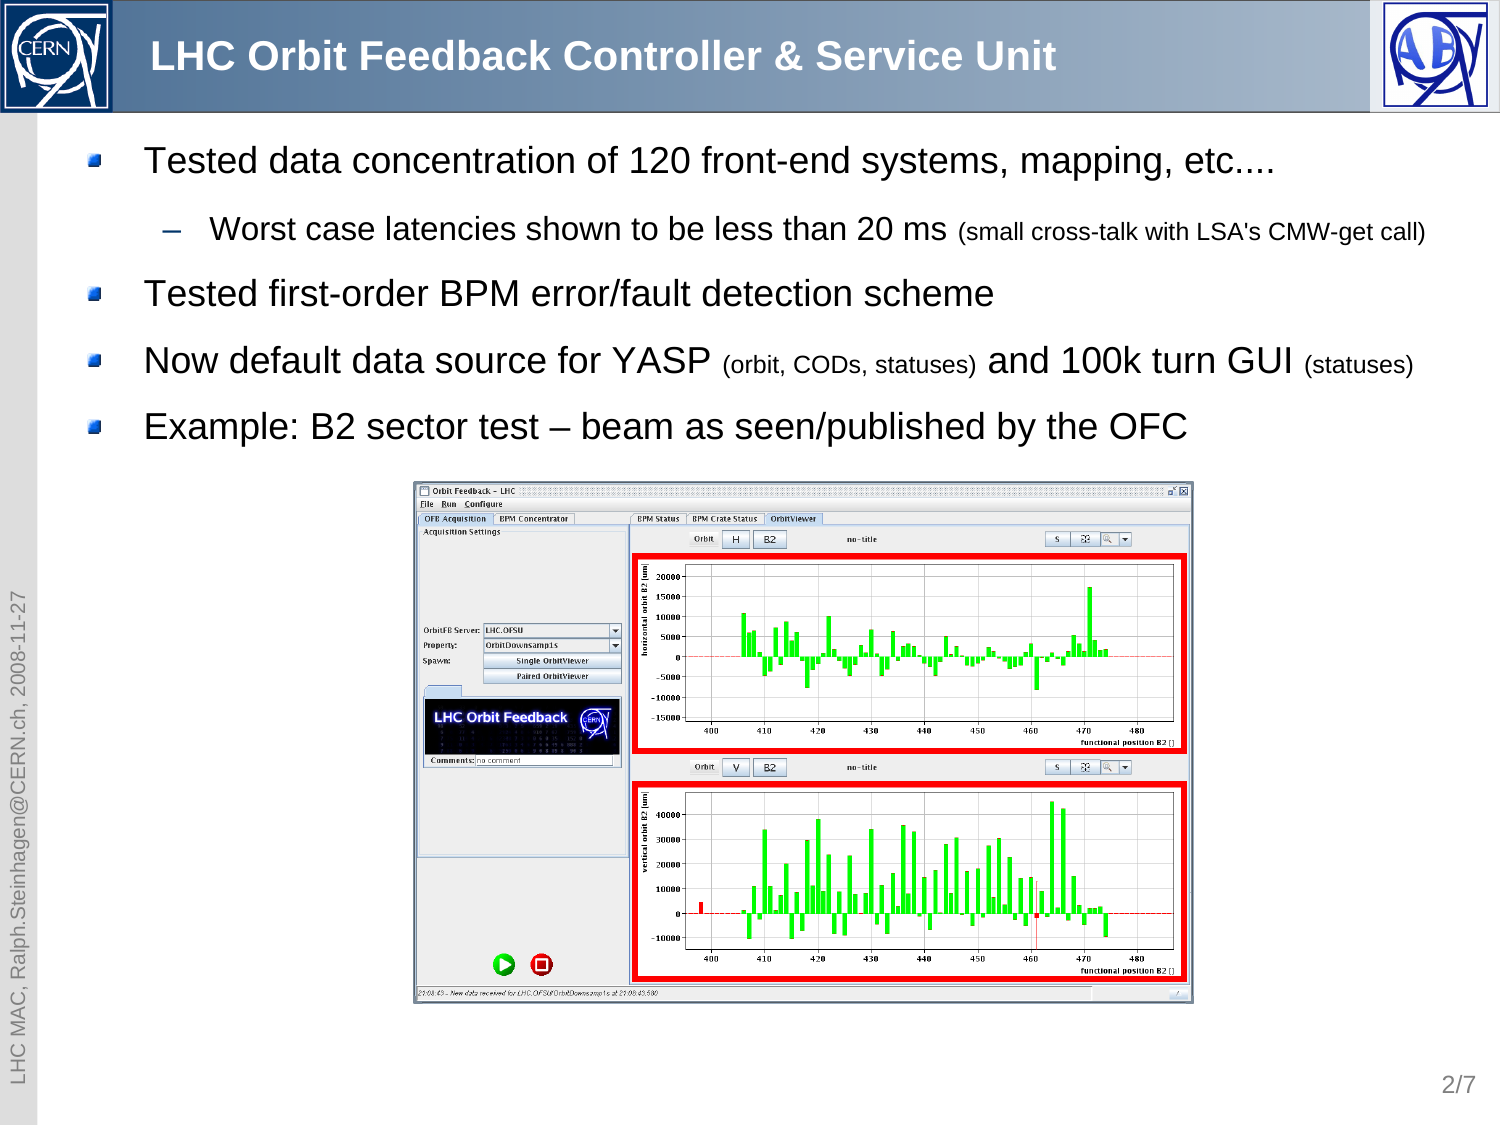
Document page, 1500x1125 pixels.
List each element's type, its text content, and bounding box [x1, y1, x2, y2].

title LHC Orbit Feedback Controller & Service Unit [150, 0, 1374, 113]
picture [1382, 1, 1489, 108]
picture [0, 0, 113, 113]
list Tested data concentration of 120 front-end systems, mapping, etc.... Worst case latencies shown to be less than 20 ms (small cross-talk with LSA's CMW-get call) Tested first-order BPM error/fault detection scheme Now default data source for YASP (orbit, CODs, statuses) and 100k turn GUI (statuses) Example: B2 sector test – beam as seen/published by the OFC [87, 137, 1438, 1016]
